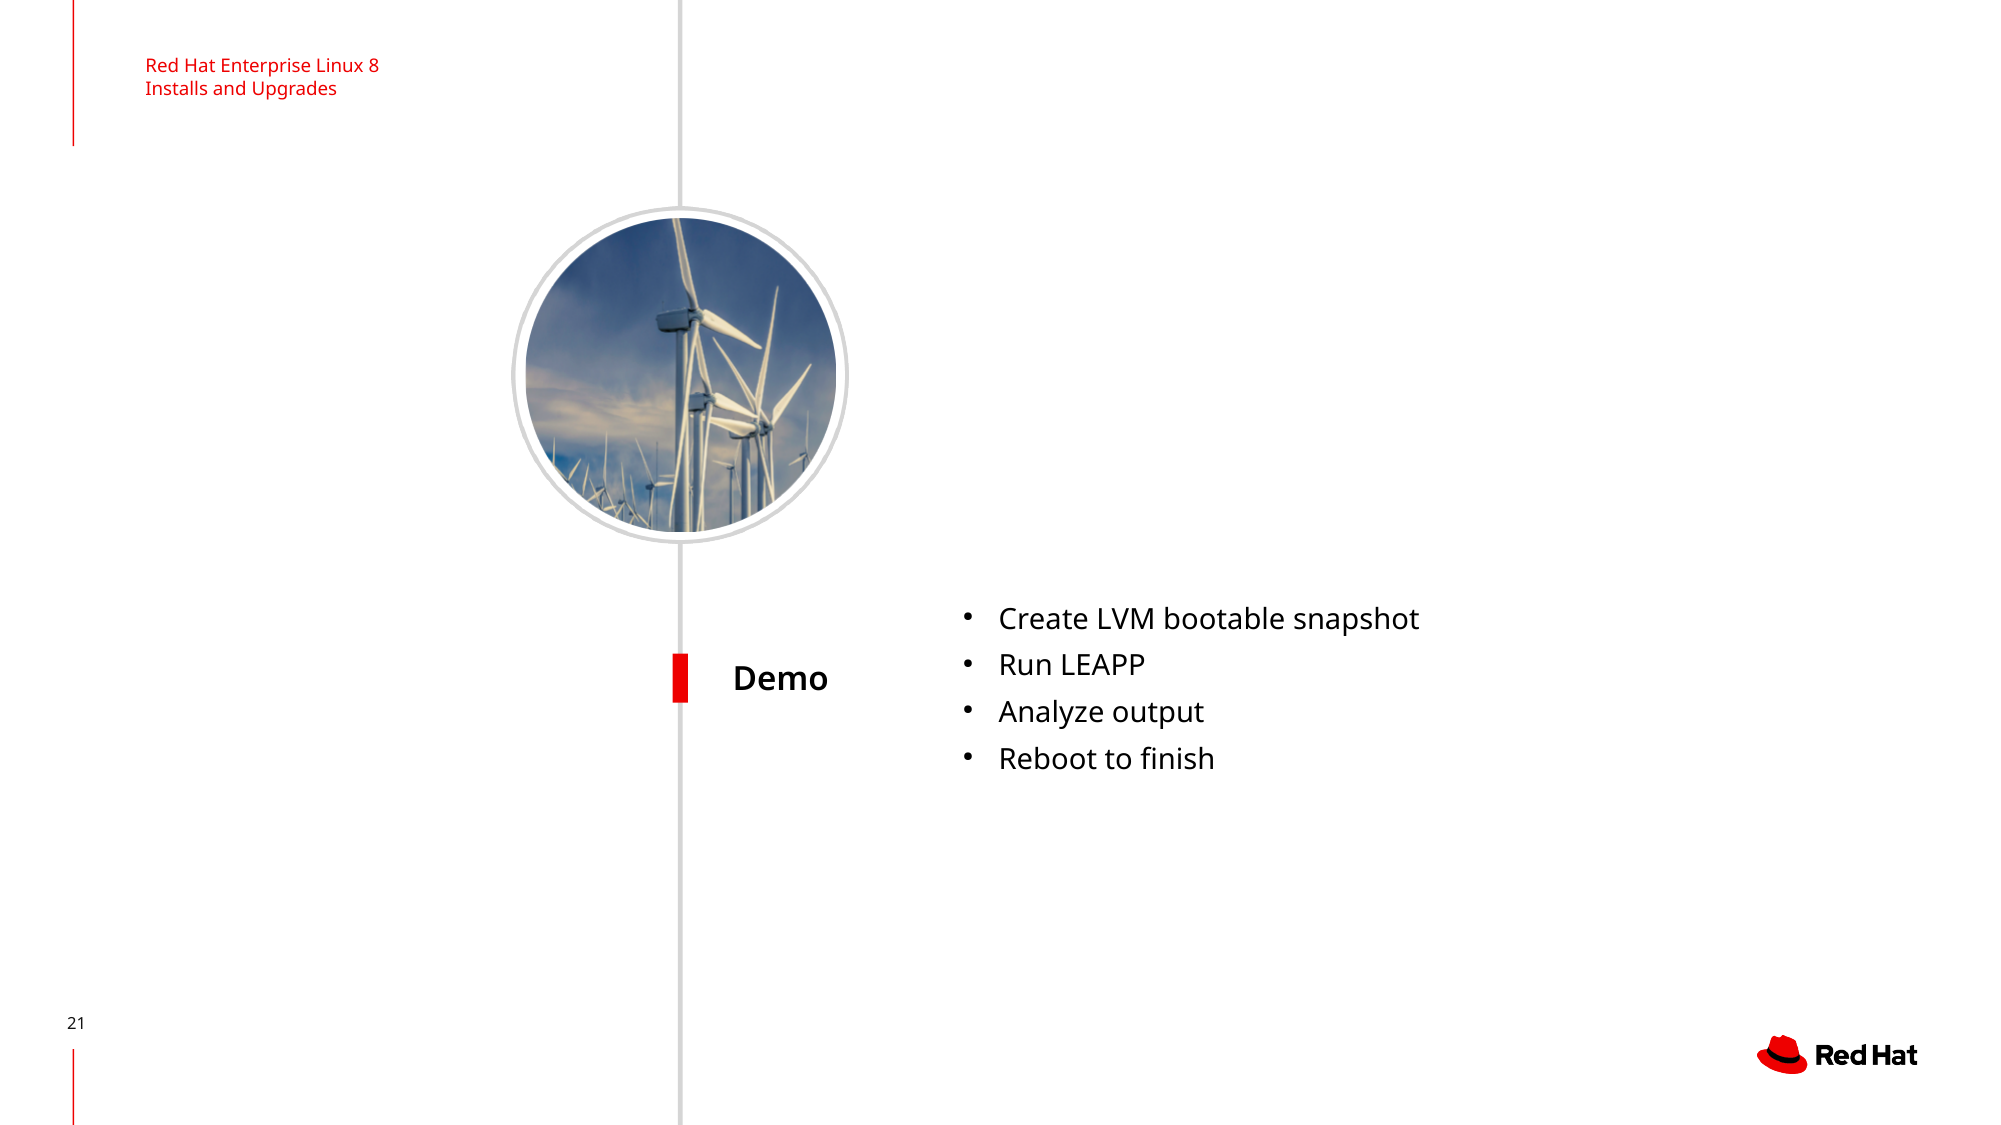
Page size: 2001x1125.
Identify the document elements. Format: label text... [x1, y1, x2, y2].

text_box [672, 653, 688, 703]
title Demo [732, 604, 948, 697]
picture [1757, 1035, 1918, 1074]
text_box Red Hat Enterprise Linux 8 Installs and Upgrades [73, 9, 919, 144]
text_box Create LVM bootable snapshot Run LEAPP Analyze output Reboot to finish [948, 592, 1833, 783]
picture [511, 206, 849, 545]
